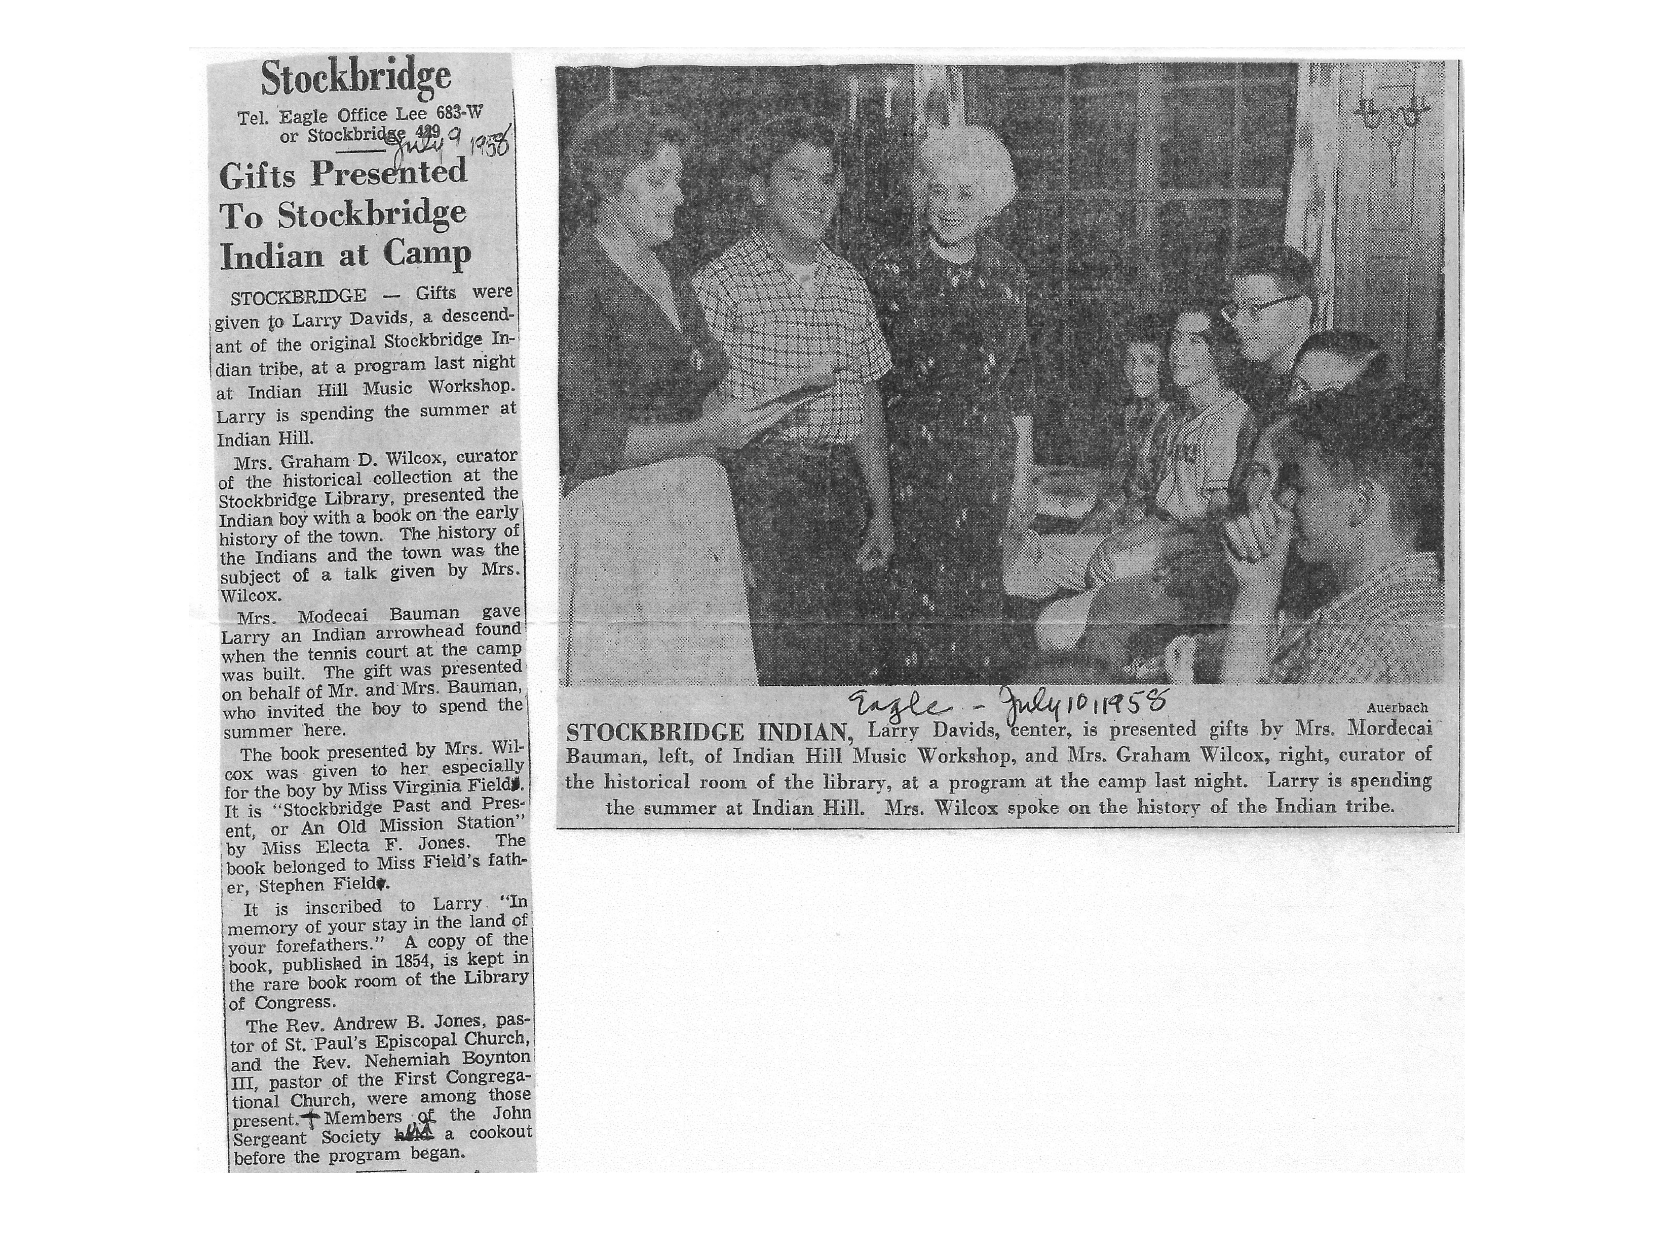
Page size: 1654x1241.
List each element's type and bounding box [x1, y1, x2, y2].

picture [189, 47, 1465, 1173]
